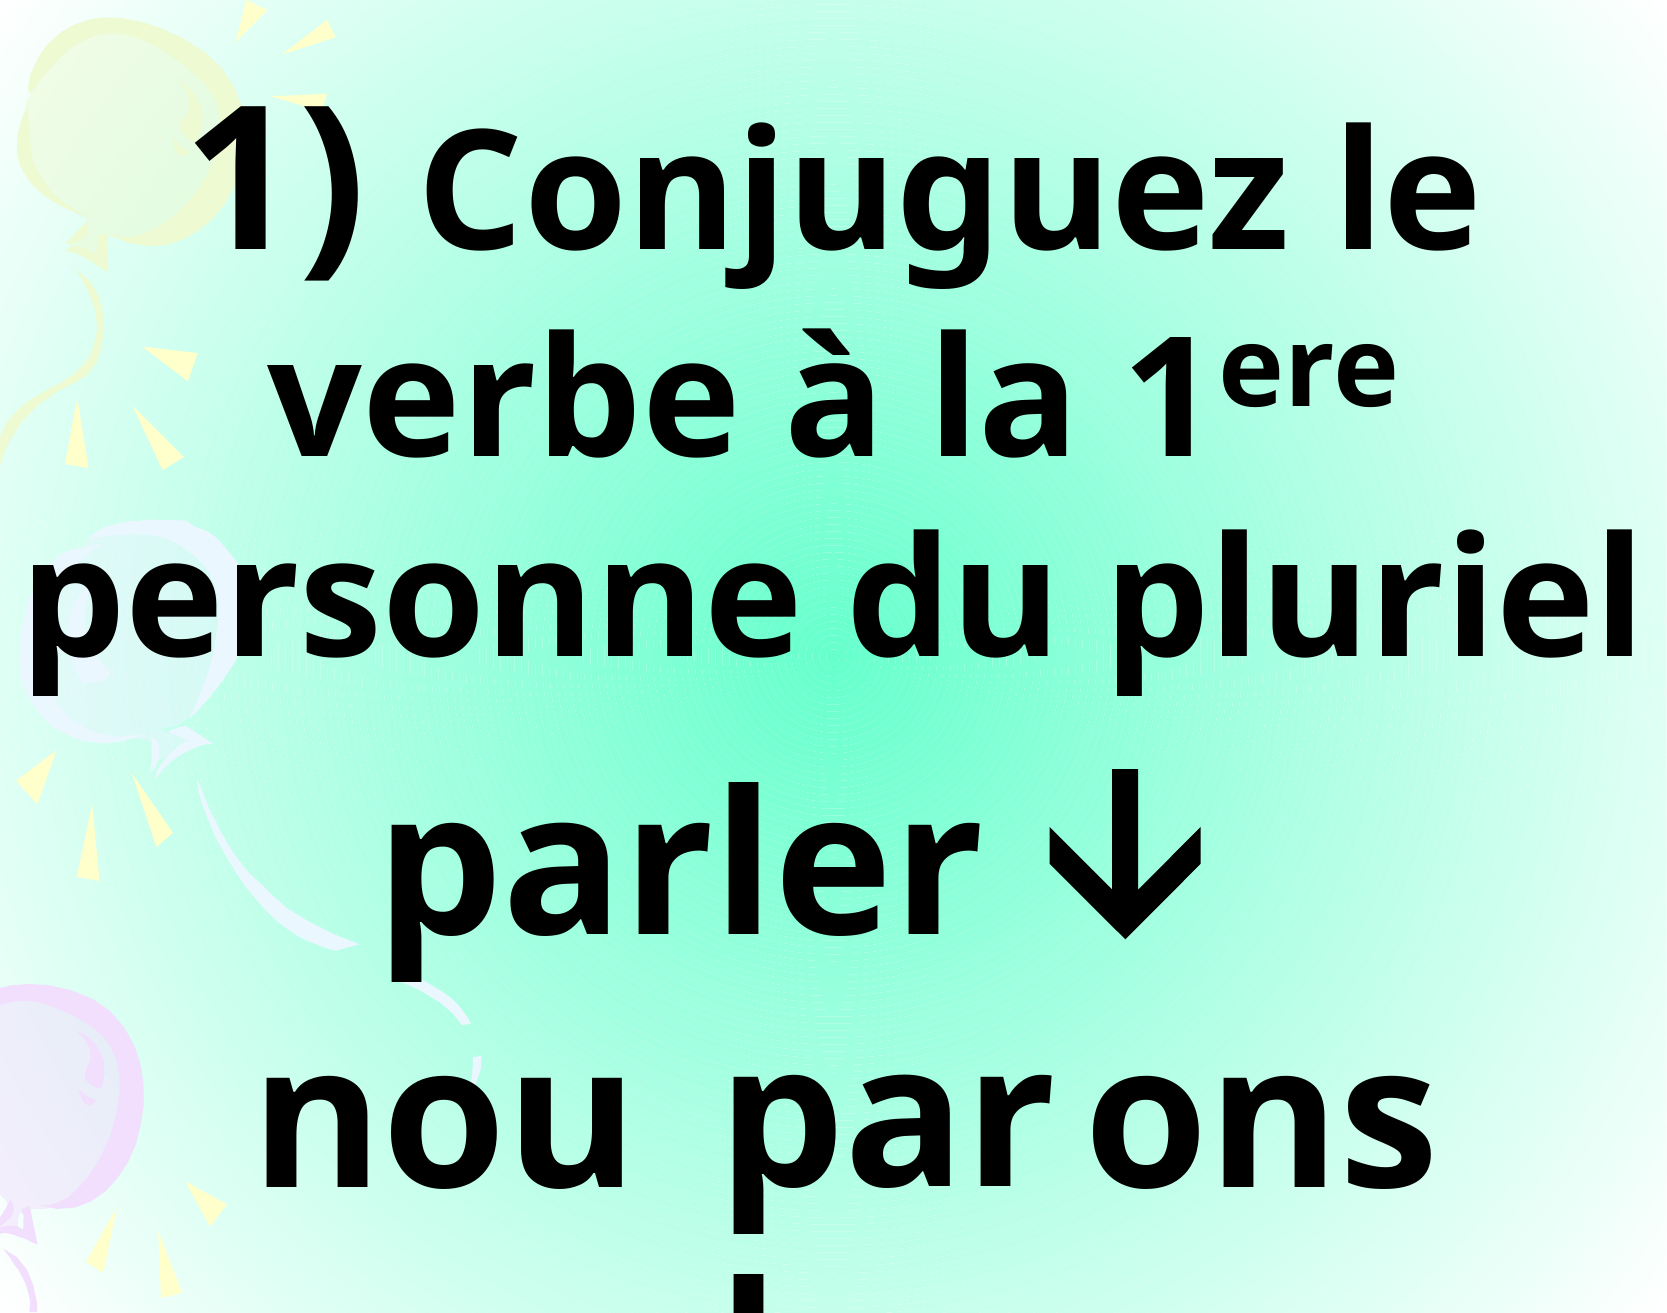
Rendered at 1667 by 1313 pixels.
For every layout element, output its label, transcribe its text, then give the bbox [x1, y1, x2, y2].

text_box 1) Conjuguez le verbe à la 1ere personne du pluriel [0, 41, 1667, 698]
text_box nous [236, 979, 680, 1236]
text_box parler  [360, 727, 1366, 983]
text_box ons [1069, 979, 1484, 1236]
text_box parl [703, 983, 1069, 1235]
